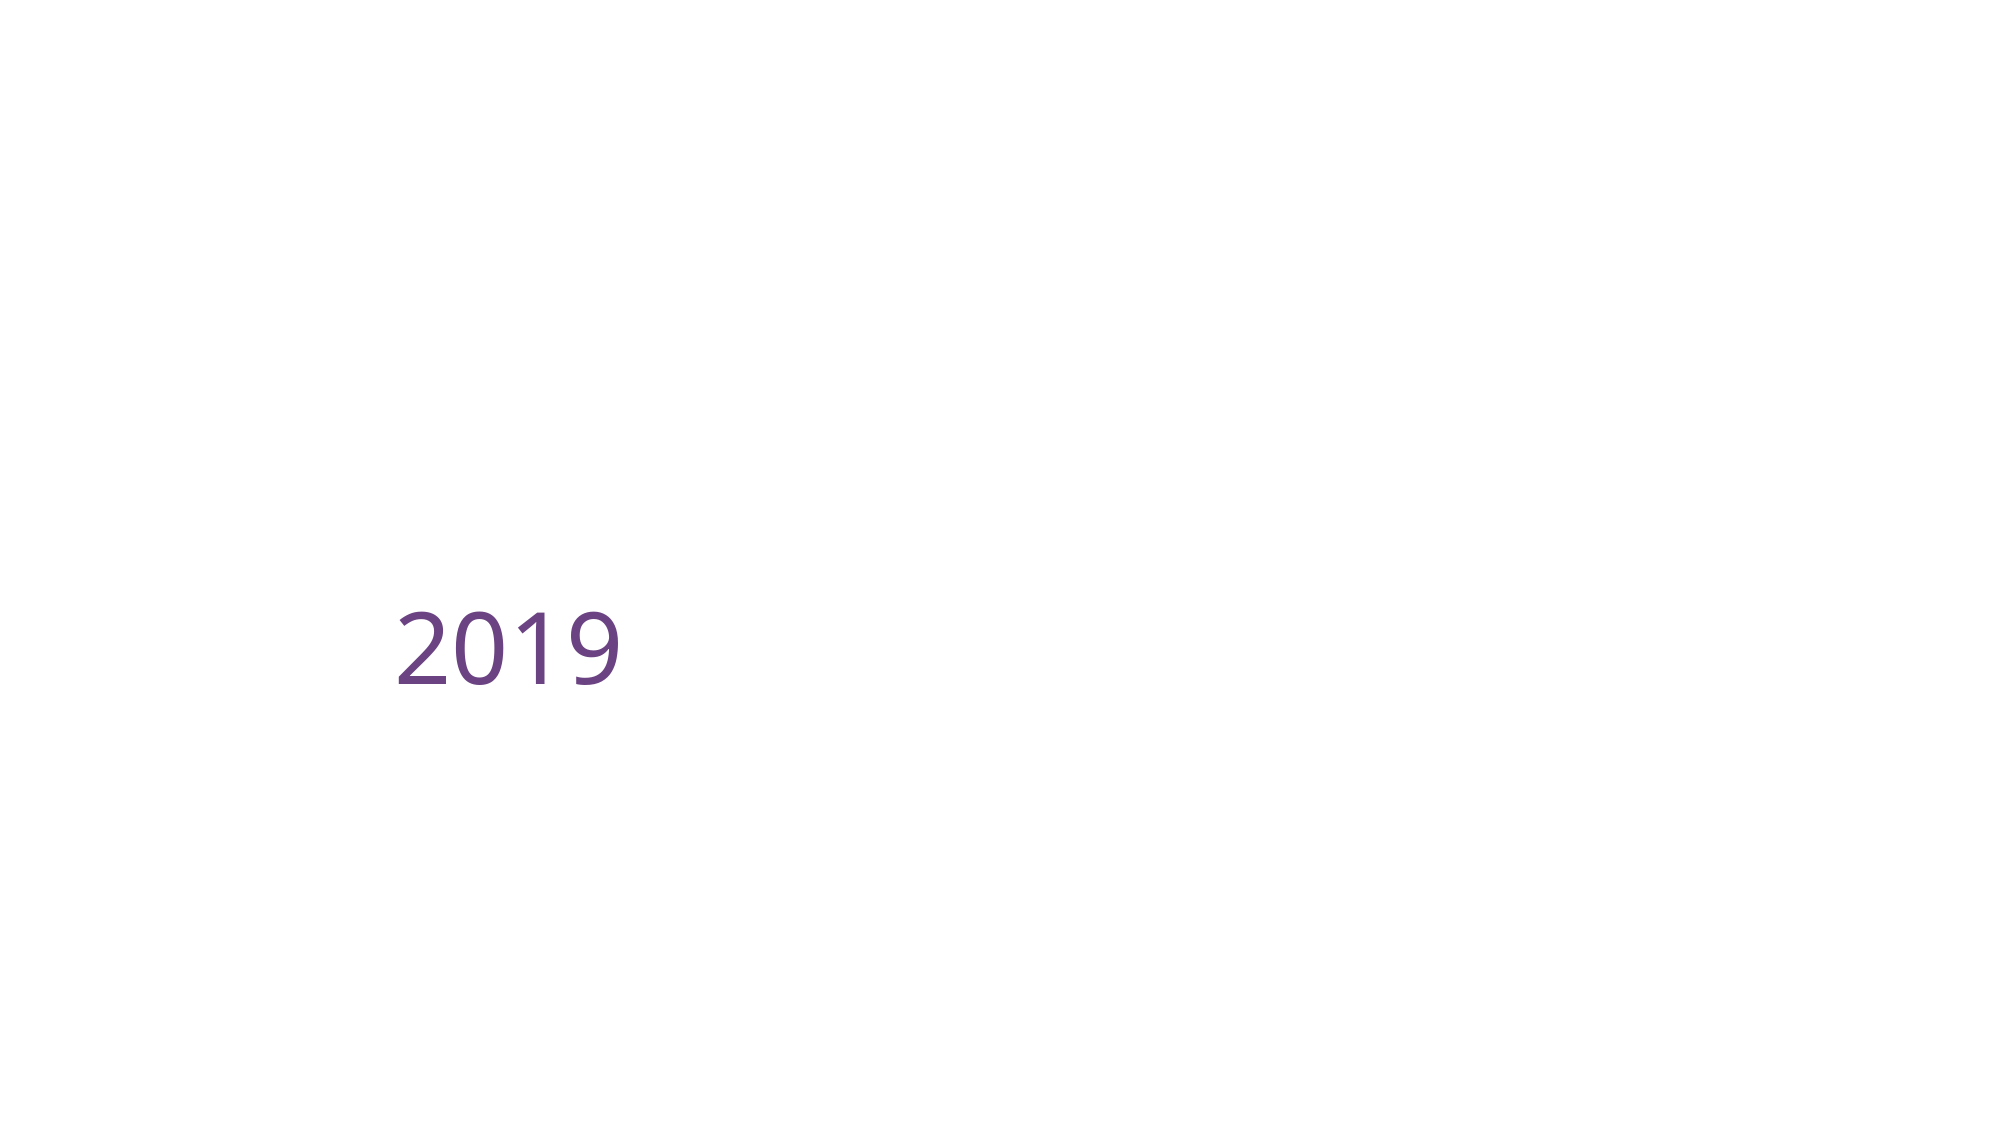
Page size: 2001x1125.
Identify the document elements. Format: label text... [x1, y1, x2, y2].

text_box 2019 [379, 576, 730, 714]
